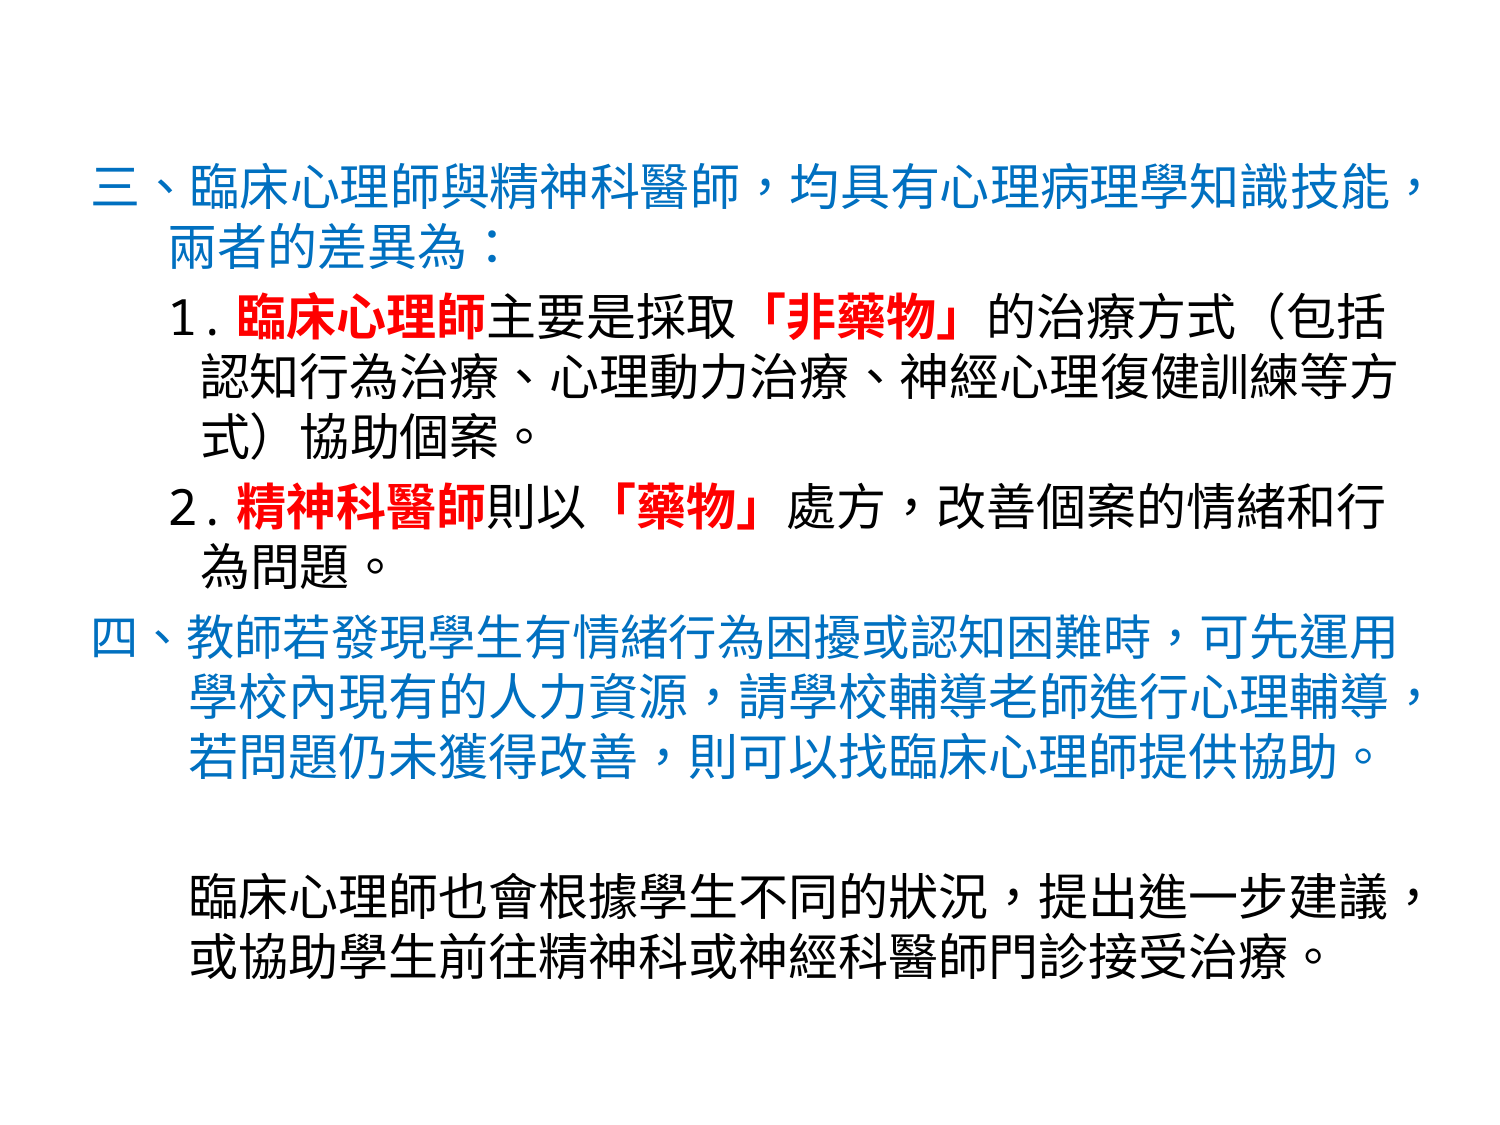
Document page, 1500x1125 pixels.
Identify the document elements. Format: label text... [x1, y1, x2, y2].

list 三、臨床心理師與精神科醫師，均具有心理病理學知識技能，兩者的差異為： 1.臨床心理師主要是採取「非藥物」的治療方式（包括認知行為治療、心理動力治療、神經心理復健訓練等方式）協助個案。 2.精神科醫師則以「藥物」處方，改善個案的情緒和行為問題。 四、教師若發現學生有情緒行為困擾或認知困難時，可先運用學校內現有的人力資源，請學校輔導老師進行心理輔導，若問題仍未獲得改善，則可以找臨床心理師提供協助。 臨床心理師也會根據學生不同的狀況，提出進一步建議，或協助學生前往精神科或神經科醫師門診接受治療。 [75, 148, 1425, 1054]
